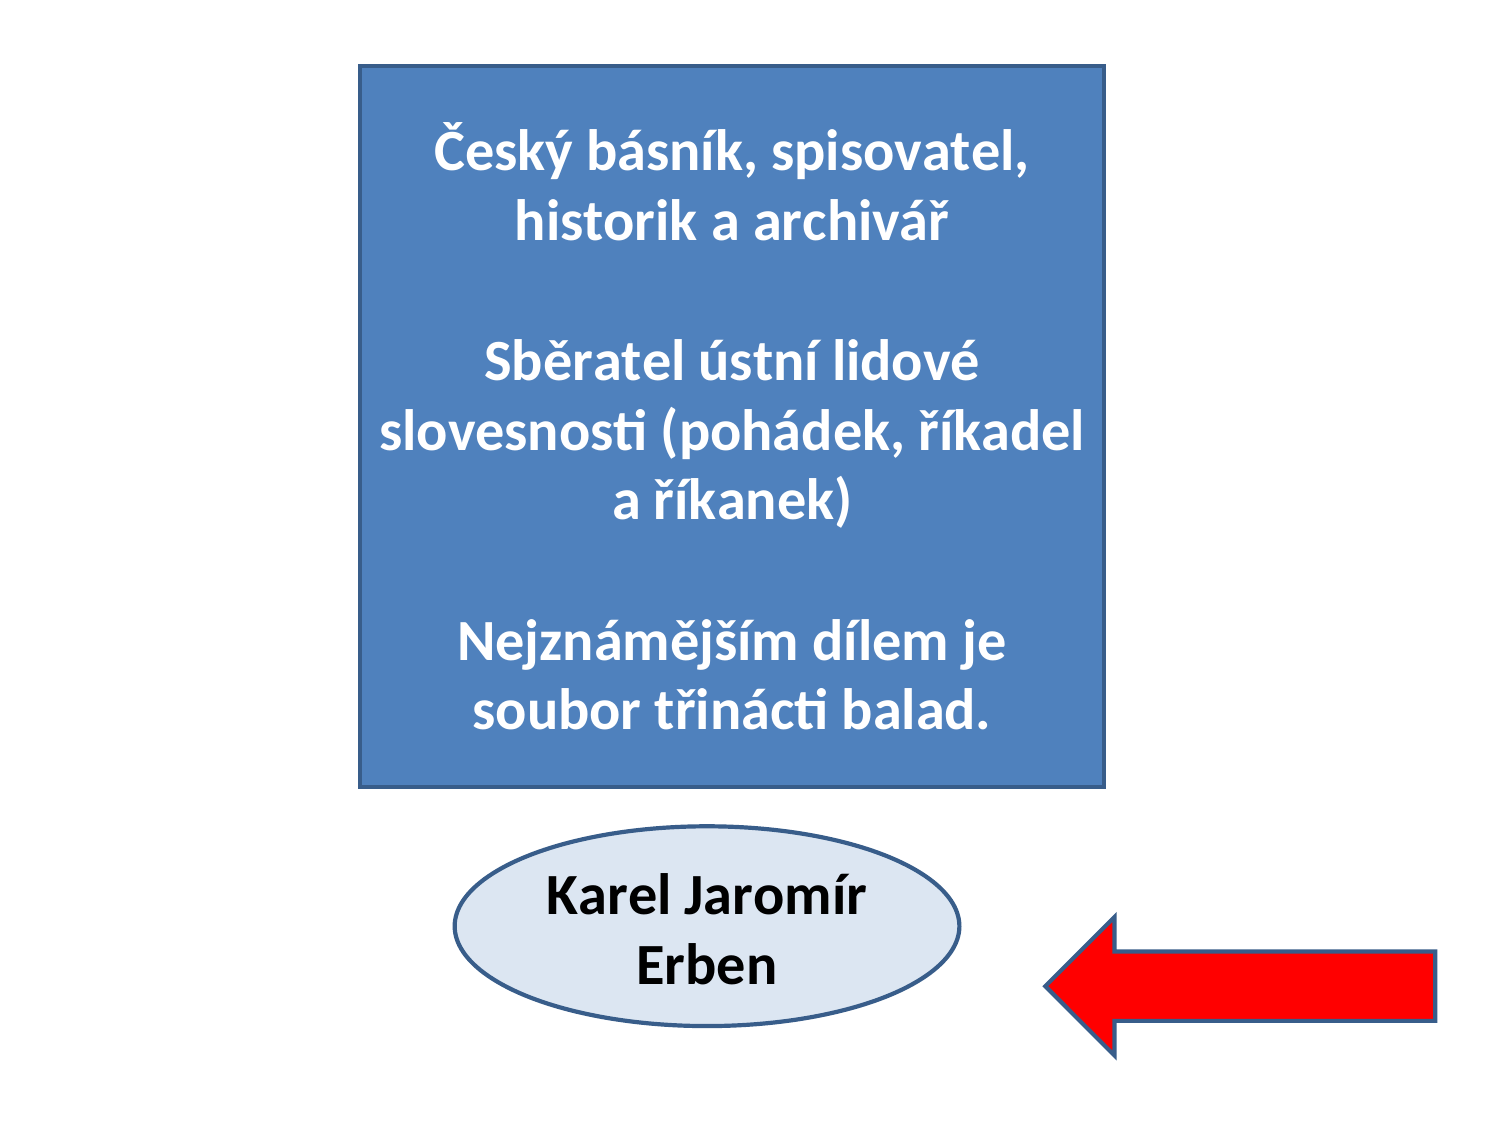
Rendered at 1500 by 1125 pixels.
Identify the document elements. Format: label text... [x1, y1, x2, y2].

text_box [1045, 916, 1436, 1056]
text_box Český básník, spisovatel, historik a archivář Sběratel ústní lidové slovesnosti (pohádek, říkadel a říkanek) Nejznámějším dílem je soubor třinácti balad. [360, 66, 1105, 787]
title [112, 0, 1463, 530]
text_box Karel Jaromír Erben [454, 826, 960, 1027]
